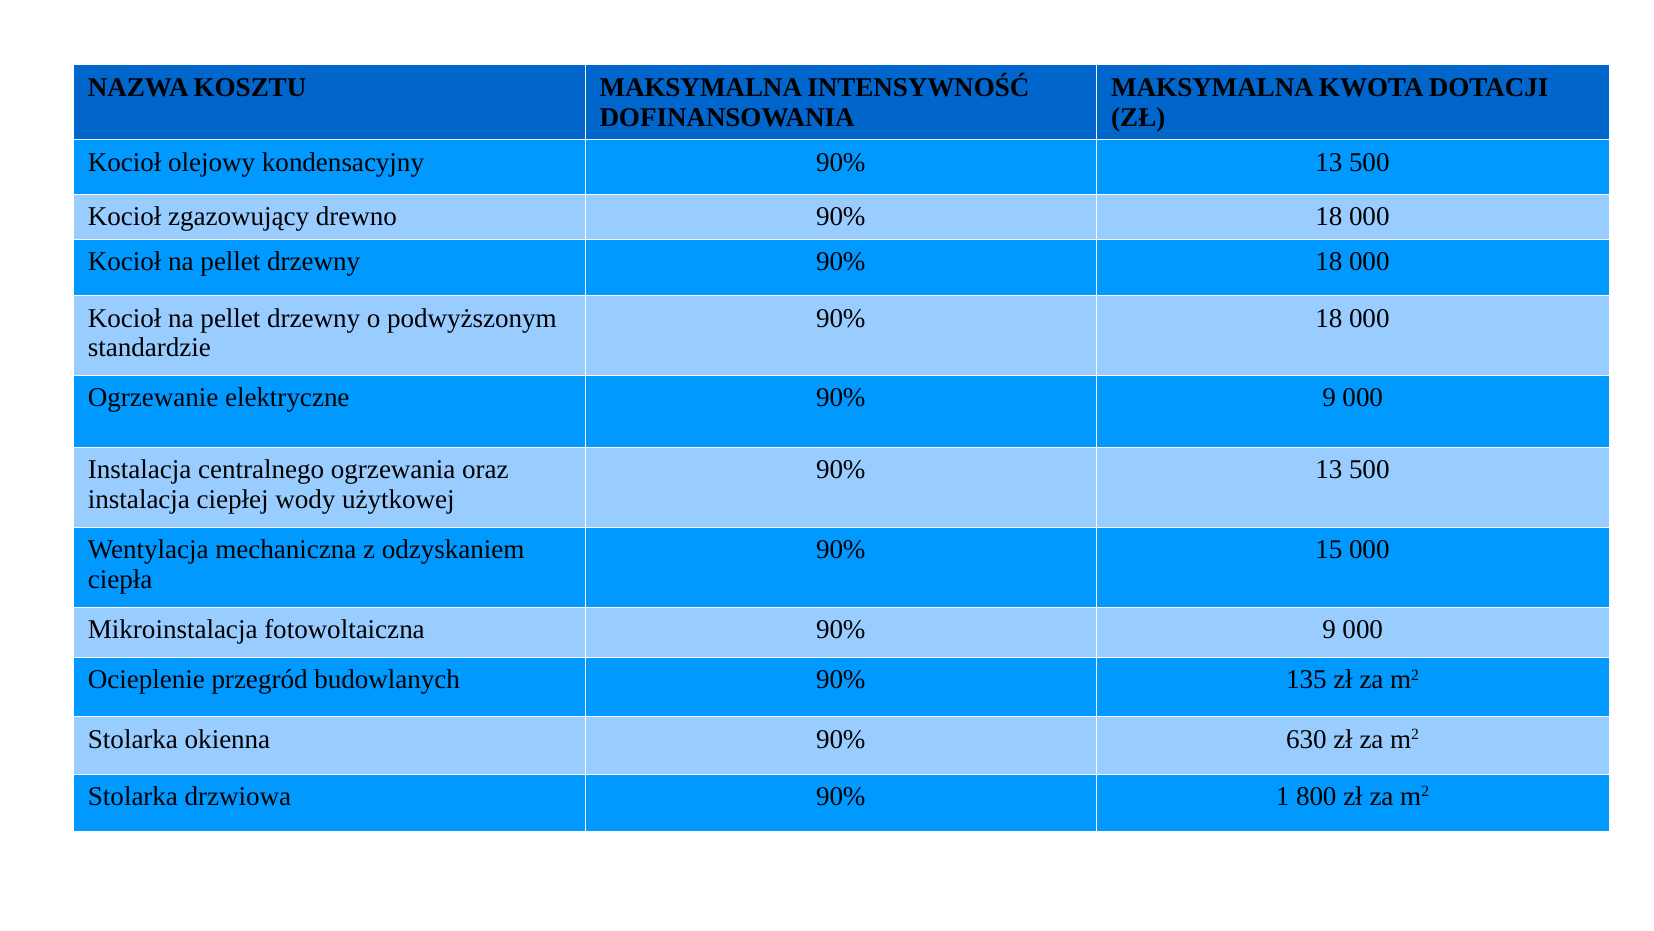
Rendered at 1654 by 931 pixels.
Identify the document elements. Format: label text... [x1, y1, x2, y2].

table_cell 90% [586, 195, 1096, 239]
table_cell Ocieplenie przegród budowlanych [74, 658, 585, 716]
table_cell 135 zł za m2 [1097, 658, 1609, 716]
table_cell 18 000 [1097, 296, 1609, 375]
table_cell 90% [586, 717, 1096, 774]
table_cell Kocioł na pellet drzewny o podwyższonym standardzie [74, 296, 585, 375]
table_cell Kocioł zgazowujący drewno [74, 195, 585, 239]
table_cell 18 000 [1097, 195, 1609, 239]
table_cell Stolarka drzwiowa [74, 775, 585, 831]
table_cell 90% [586, 140, 1096, 194]
table_cell 90% [586, 448, 1096, 527]
table_cell 90% [586, 658, 1096, 716]
table_cell 630 zł za m2 [1097, 717, 1609, 774]
table_header MAKSYMALNA KWOTA DOTACJI (ZŁ) [1097, 65, 1609, 139]
table_cell Stolarka okienna [74, 717, 585, 774]
table_header NAZWA KOSZTU [74, 65, 585, 139]
table_cell 13 500 [1097, 448, 1609, 527]
table_cell Kocioł olejowy kondensacyjny [74, 140, 585, 194]
table_cell 90% [586, 376, 1096, 447]
table_cell 90% [586, 775, 1096, 831]
table_cell 9 000 [1097, 608, 1609, 657]
table_cell Mikroinstalacja fotowoltaiczna [74, 608, 585, 657]
table_cell Instalacja centralnego ogrzewania oraz instalacja ciepłej wody użytkowej [74, 448, 585, 527]
table_cell Kocioł na pellet drzewny [74, 240, 585, 295]
table_cell 90% [586, 296, 1096, 375]
table_cell Ogrzewanie elektryczne [74, 376, 585, 447]
table_cell 13 500 [1097, 140, 1609, 194]
table_cell Wentylacja mechaniczna z odzyskaniem ciepła [74, 528, 585, 607]
table_cell 90% [586, 240, 1096, 295]
table_cell 15 000 [1097, 528, 1609, 607]
table_cell 1 800 zł za m2 [1097, 775, 1609, 831]
table_cell 90% [586, 608, 1096, 657]
table_cell 18 000 [1097, 240, 1609, 295]
table_cell 9 000 [1097, 376, 1609, 447]
table_cell 90% [586, 528, 1096, 607]
table_header MAKSYMALNA INTENSYWNOŚĆ DOFINANSOWANIA [586, 65, 1096, 139]
